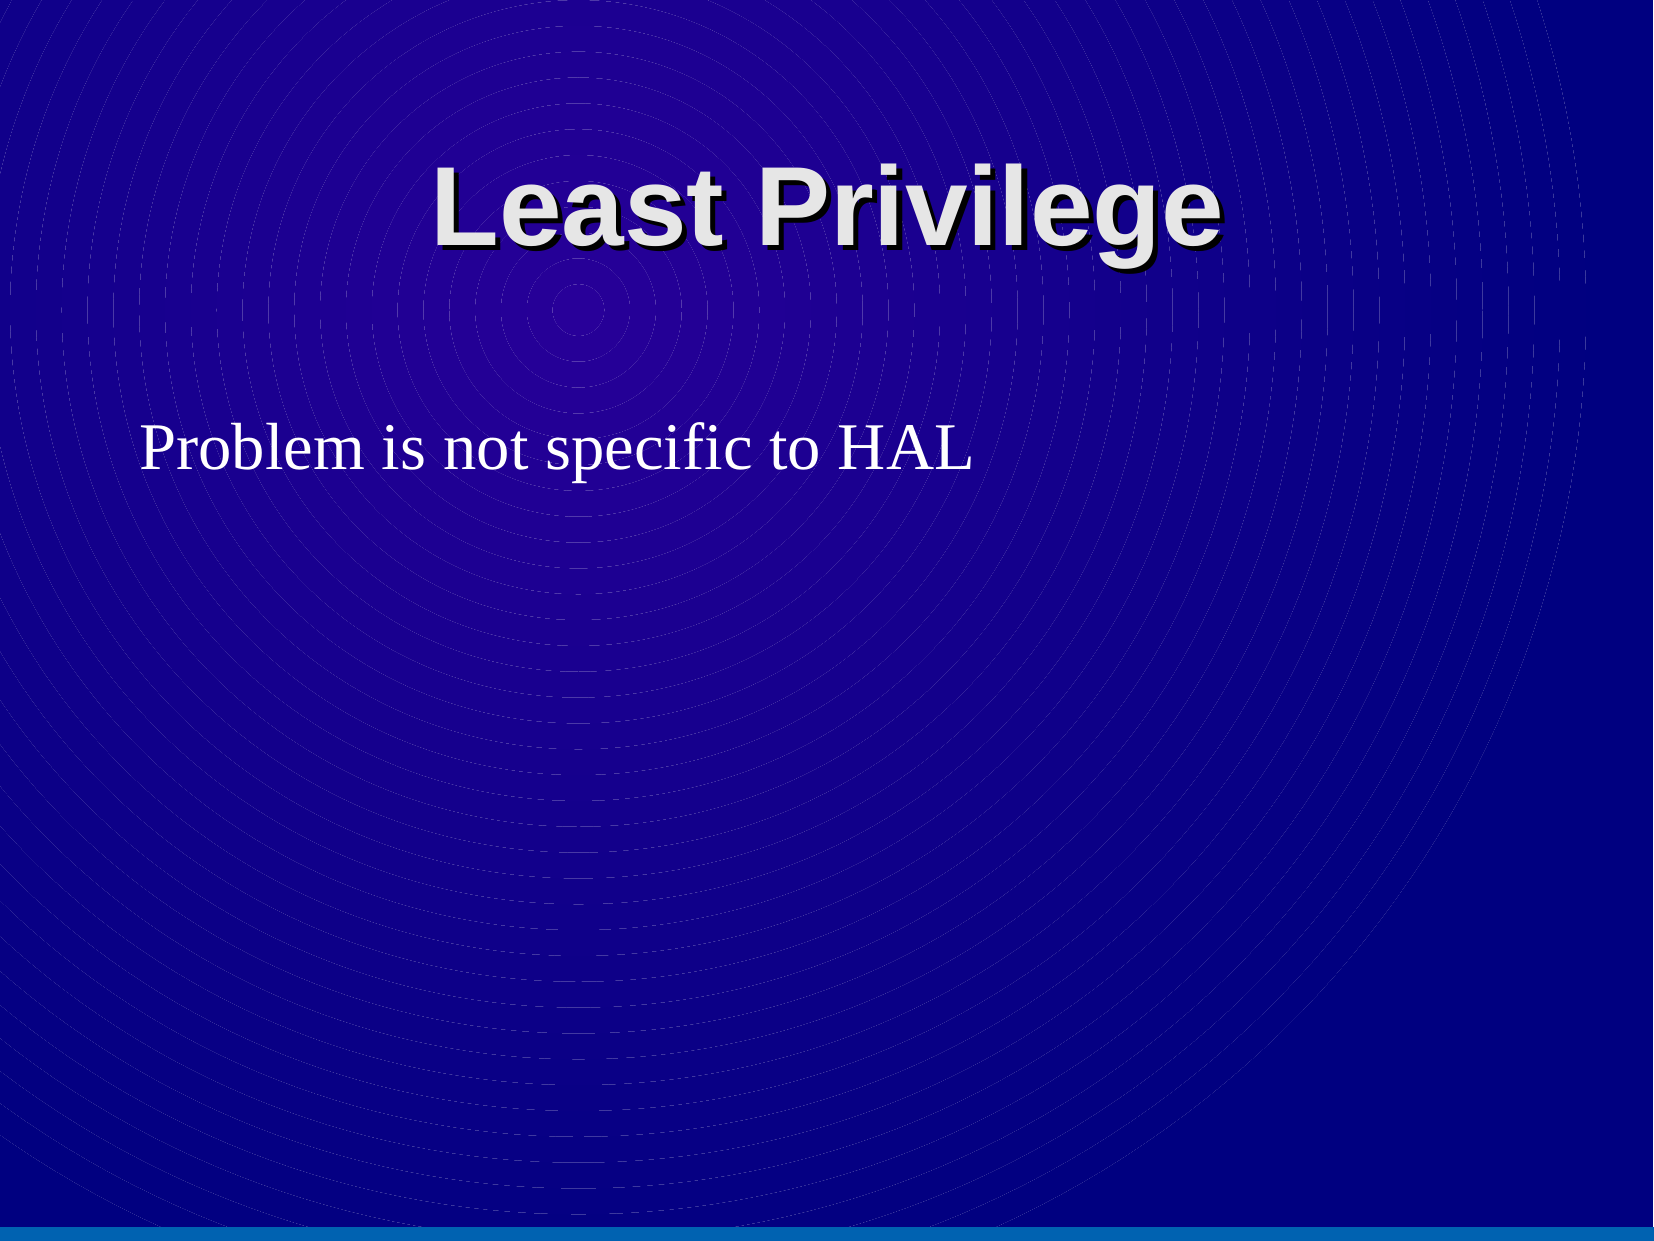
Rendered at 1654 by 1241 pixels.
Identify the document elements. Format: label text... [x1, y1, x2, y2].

list Problem is not specific to HAL [121, 409, 1533, 1192]
title Least Privilege [121, 102, 1533, 311]
